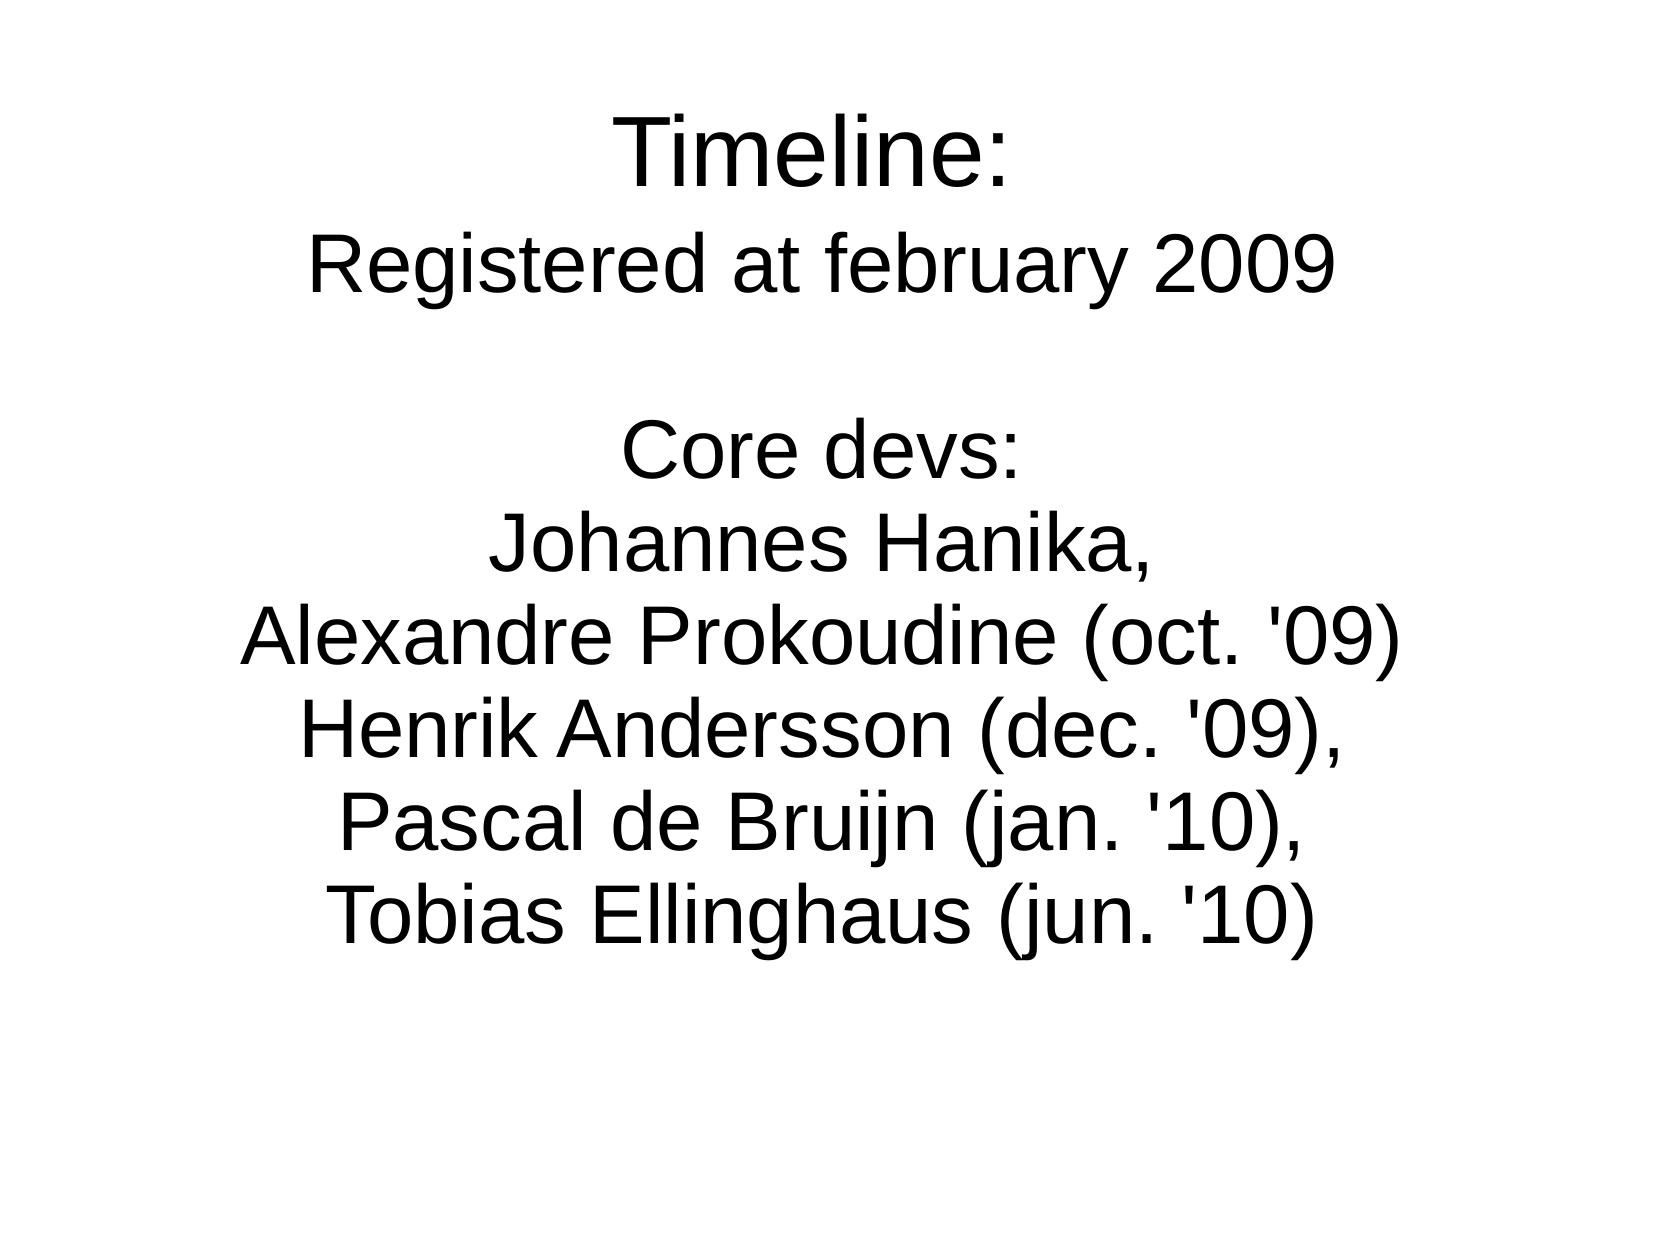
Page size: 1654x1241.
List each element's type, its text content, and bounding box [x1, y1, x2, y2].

text_box Registered at february 2009 Core devs: Johannes Hanika, Alexandre Prokoudine (oct. '09) Henrik Andersson (dec. '09), Pascal de Bruijn (jan. '10), Tobias Ellinghaus (jun. '10) [24, 209, 1620, 1064]
text_box Timeline: [29, 88, 1595, 209]
